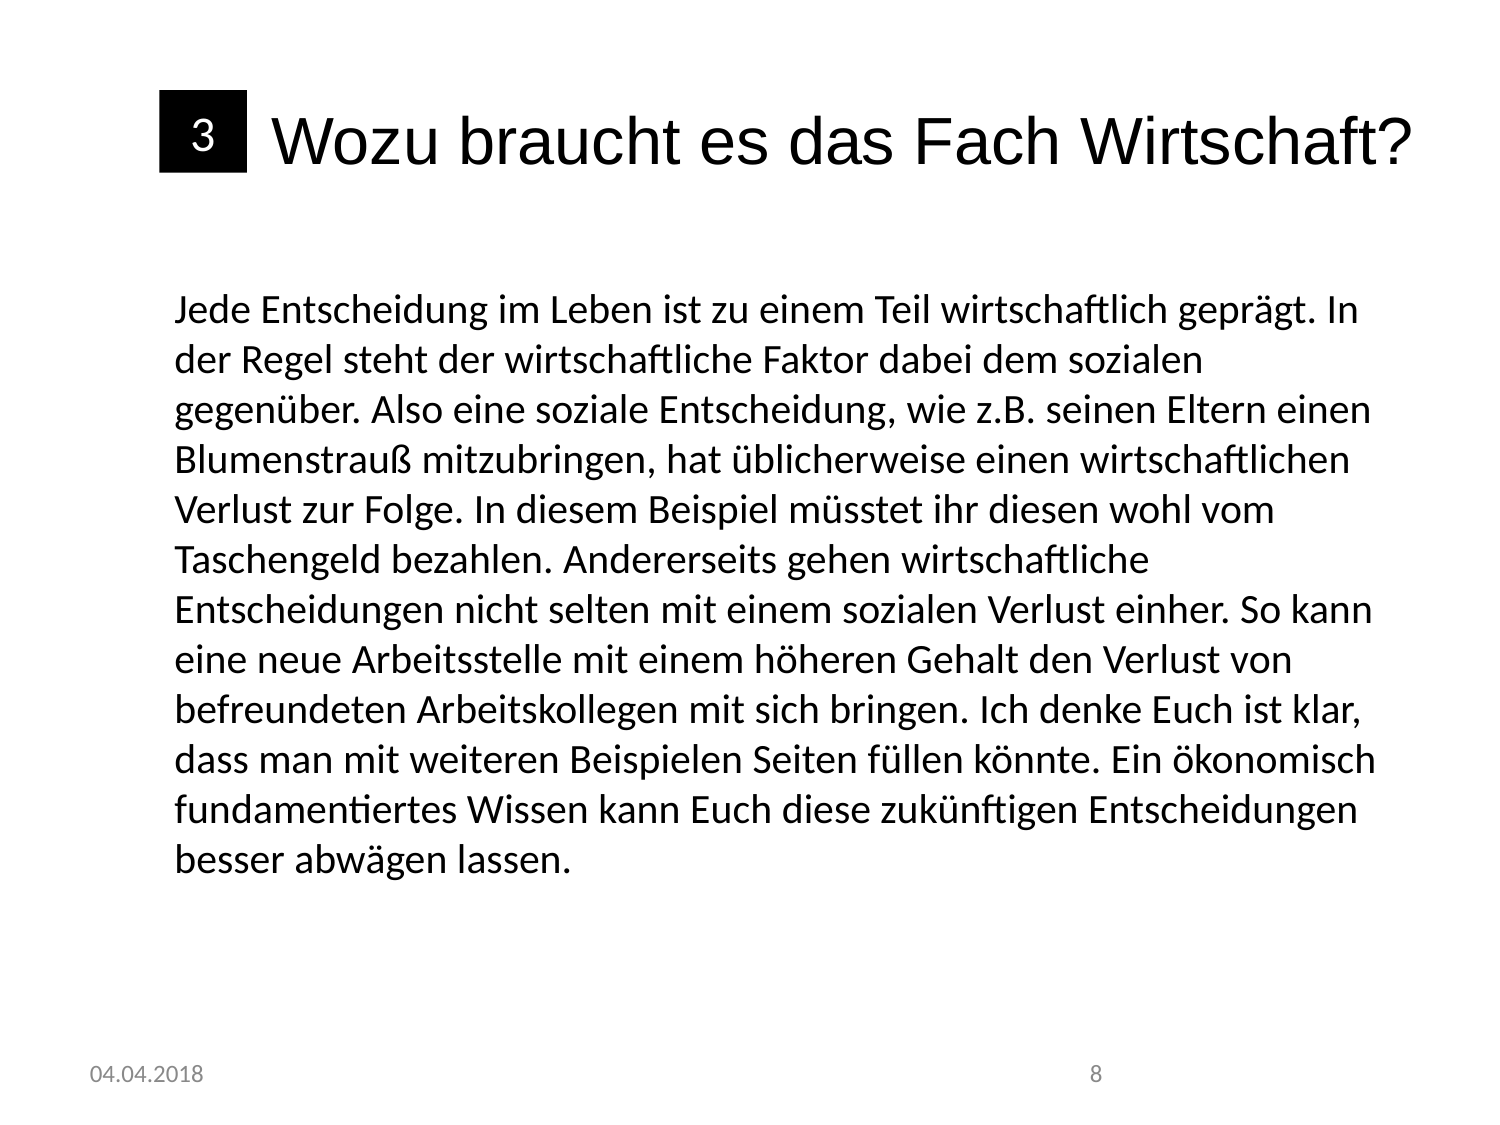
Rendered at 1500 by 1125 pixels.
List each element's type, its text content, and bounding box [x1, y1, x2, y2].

text_box Wozu braucht es das Fach Wirtschaft? [256, 54, 1471, 221]
text_box 3 [159, 90, 247, 173]
text_box Jede Entscheidung im Leben ist zu einem Teil wirtschaftlich geprägt. In der Regel steht der wirtschaftliche Faktor dabei dem sozialen gegenüber. Also eine soziale Entscheidung, wie z.B. seinen Eltern einen Blumenstrauß mitzubringen, hat üblicherweise einen wirtschaftlichen Verlust zur Folge. In diesem Beispiel müsstet ihr diesen wohl vom Taschengeld bezahlen. Andererseits gehen wirtschaftliche Entscheidungen nicht selten mit einem sozialen Verlust einher. So kann eine neue Arbeitsstelle mit einem höheren Gehalt den Verlust von befreundeten Arbeitskollegen mit sich bringen. Ich denke Euch ist klar, dass man mit weiteren Beispielen Seiten füllen könnte. Ein ökonomisch fundamentiertes Wissen kann Euch diese zukünftigen Entscheidungen besser abwägen lassen. [159, 274, 1404, 896]
text_box 04.04.2018 [74, 1042, 426, 1103]
